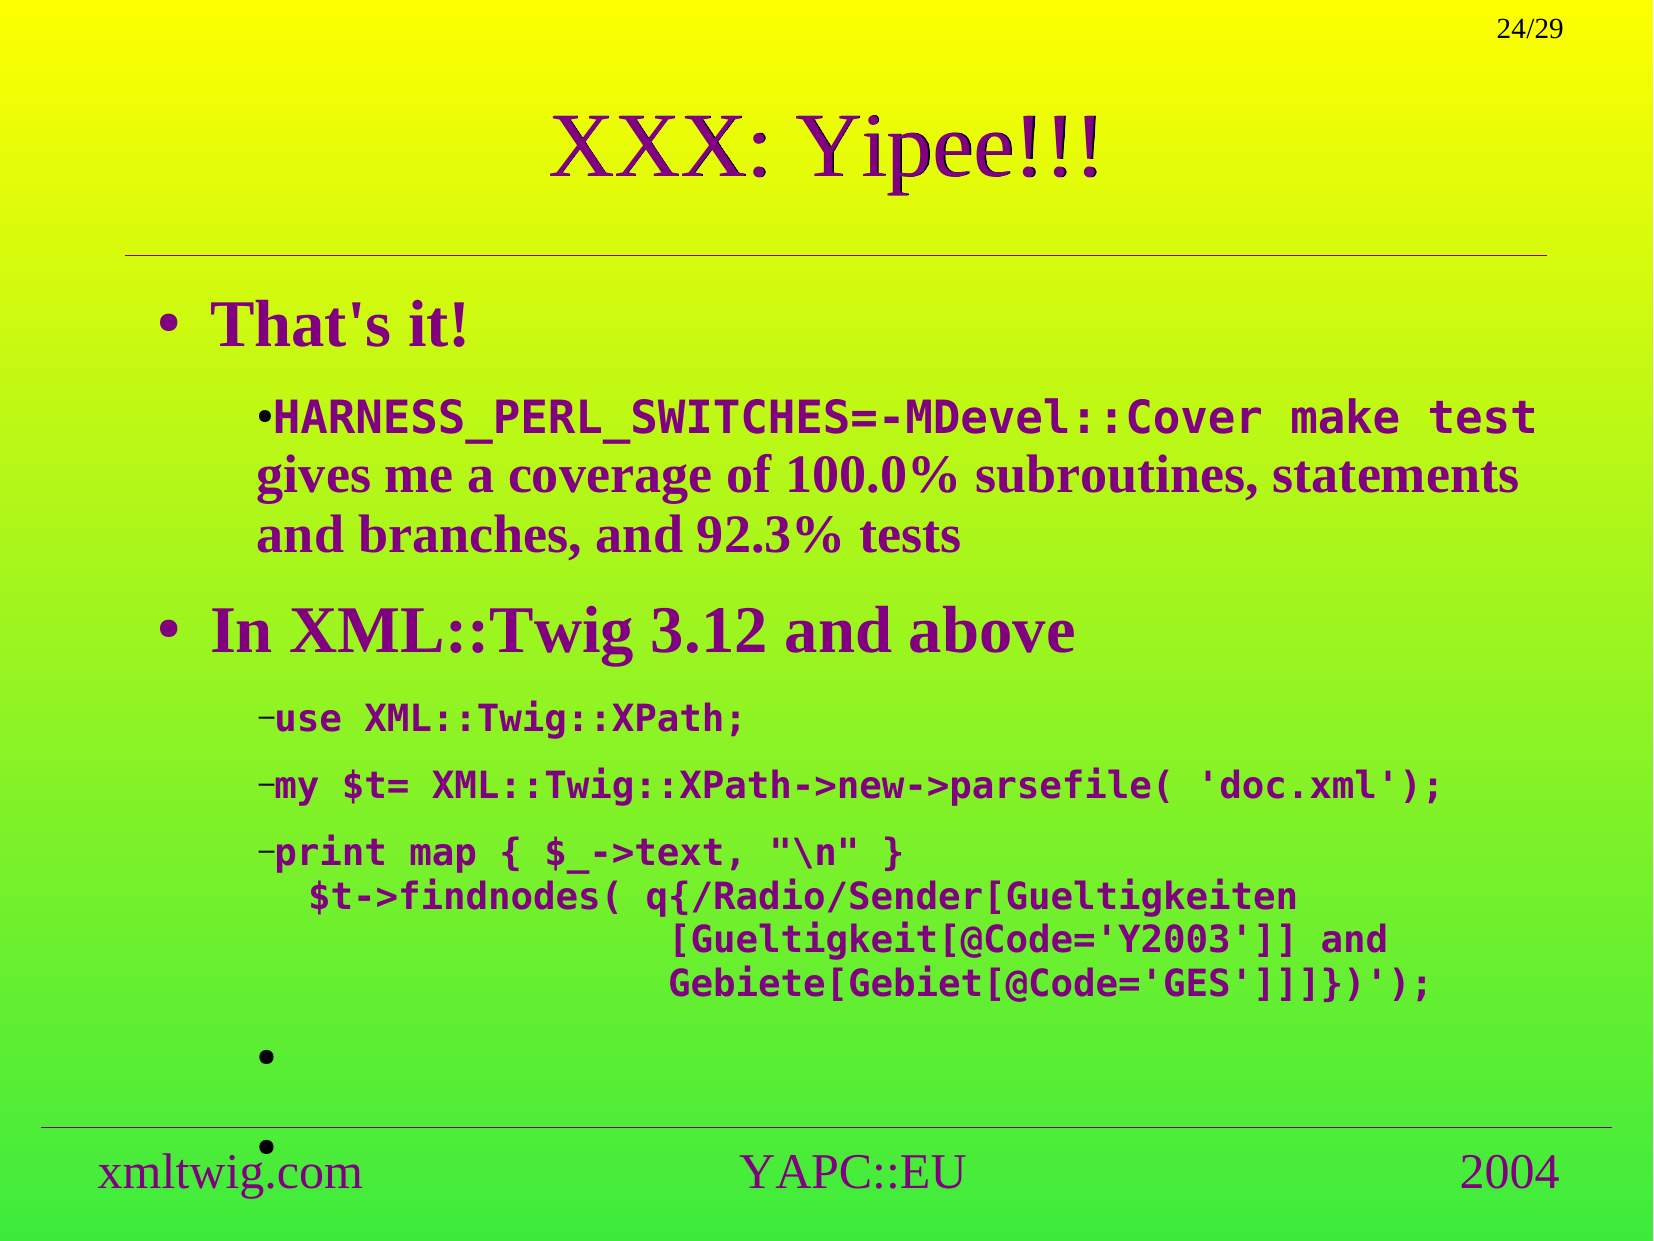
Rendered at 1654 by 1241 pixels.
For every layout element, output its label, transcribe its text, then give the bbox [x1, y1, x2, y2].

title XXX: Yipee!!! [121, 66, 1533, 225]
list That's it! HARNESS_PERL_SWITCHES=-MDevel::Cover make test gives me a coverage of 100.0% subroutines, statements and branches, and 92.3% tests In XML::Twig 3.12 and above use XML::Twig::XPath; my $t= XML::Twig::XPath->new->parsefile( 'doc.xml'); print map { $_->text, "\n" } $t->findnodes( q{/Radio/Sender[Gueltigkeiten [Gueltigkeit[@Code='Y2003']] and Gebiete[Gebiet[@Code='GES']]]})'); [121, 286, 1560, 1241]
